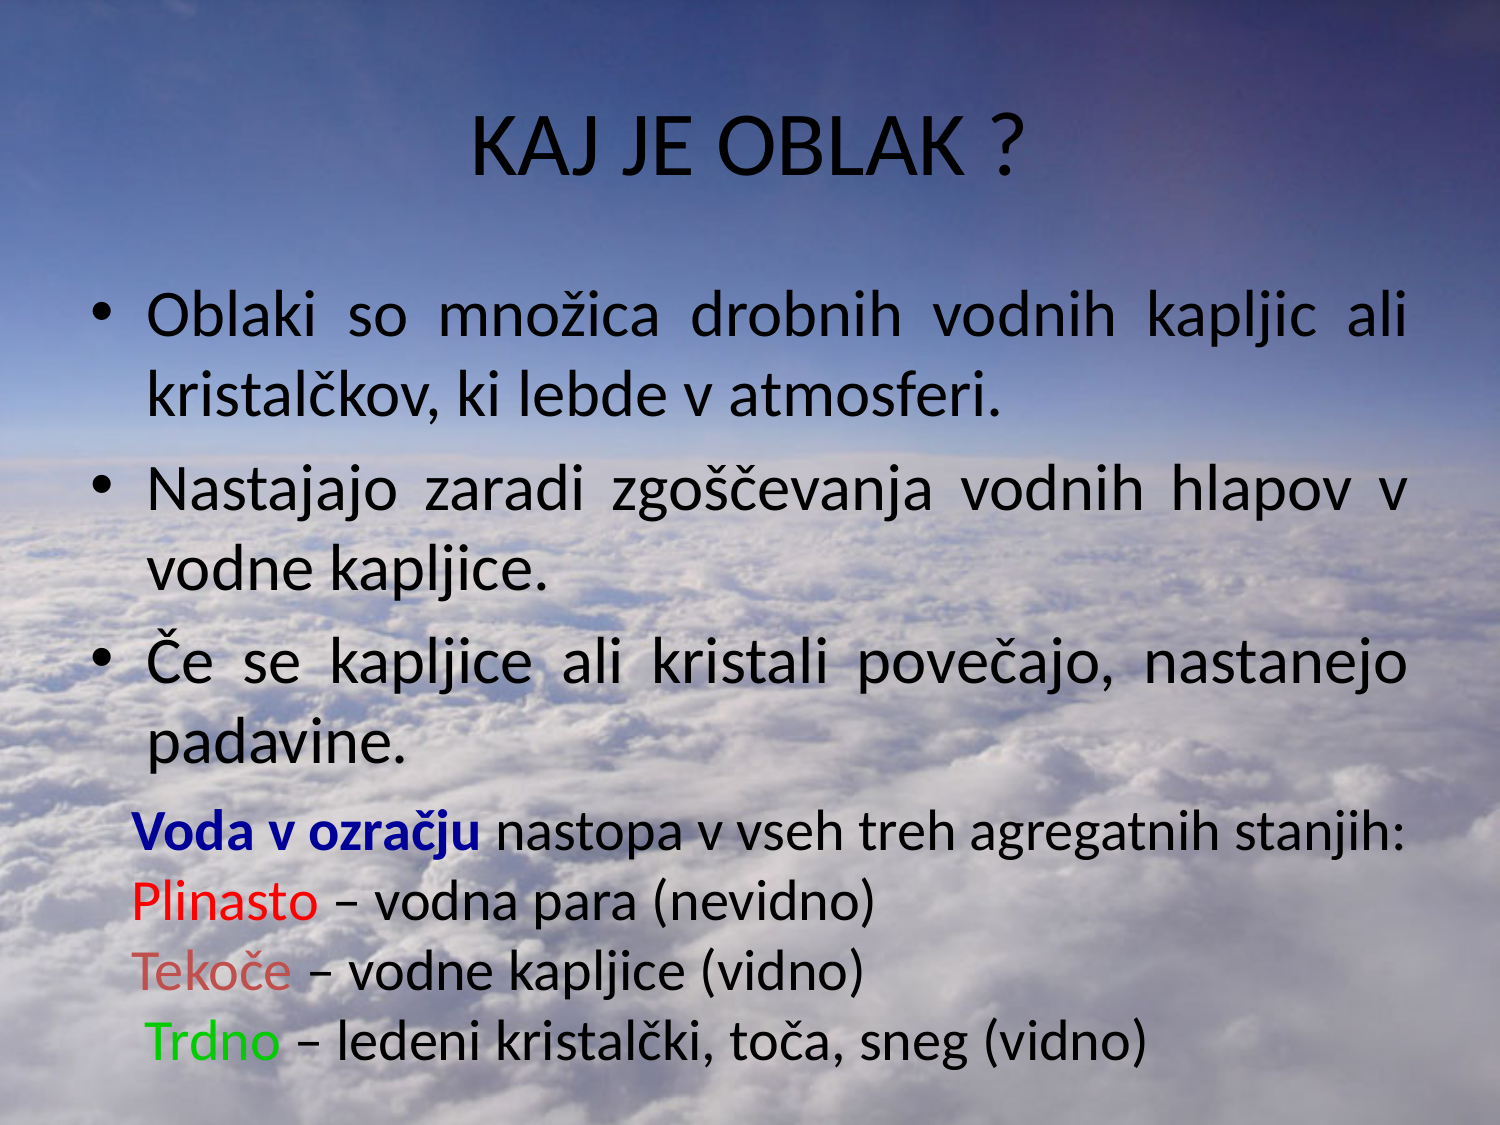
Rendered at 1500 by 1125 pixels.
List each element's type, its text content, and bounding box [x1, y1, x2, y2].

text_box Voda v ozračju nastopa v vseh treh agregatnih stanjih: Plinasto – vodna para (nevidno) Tekoče – vodne kapljice (vidno) Trdno – ledeni kristalčki, toča, sneg (vidno) [117, 785, 1429, 1125]
picture [0, 0, 1500, 1125]
list Oblaki so množica drobnih vodnih kapljic ali kristalčkov, ki lebde v atmosferi. Nastajajo zaradi zgoščevanja vodnih hlapov v vodne kapljice. Če se kapljice ali kristali povečajo, nastanejo padavine. [75, 262, 1425, 1005]
title KAJ JE OBLAK ? [75, 45, 1425, 233]
